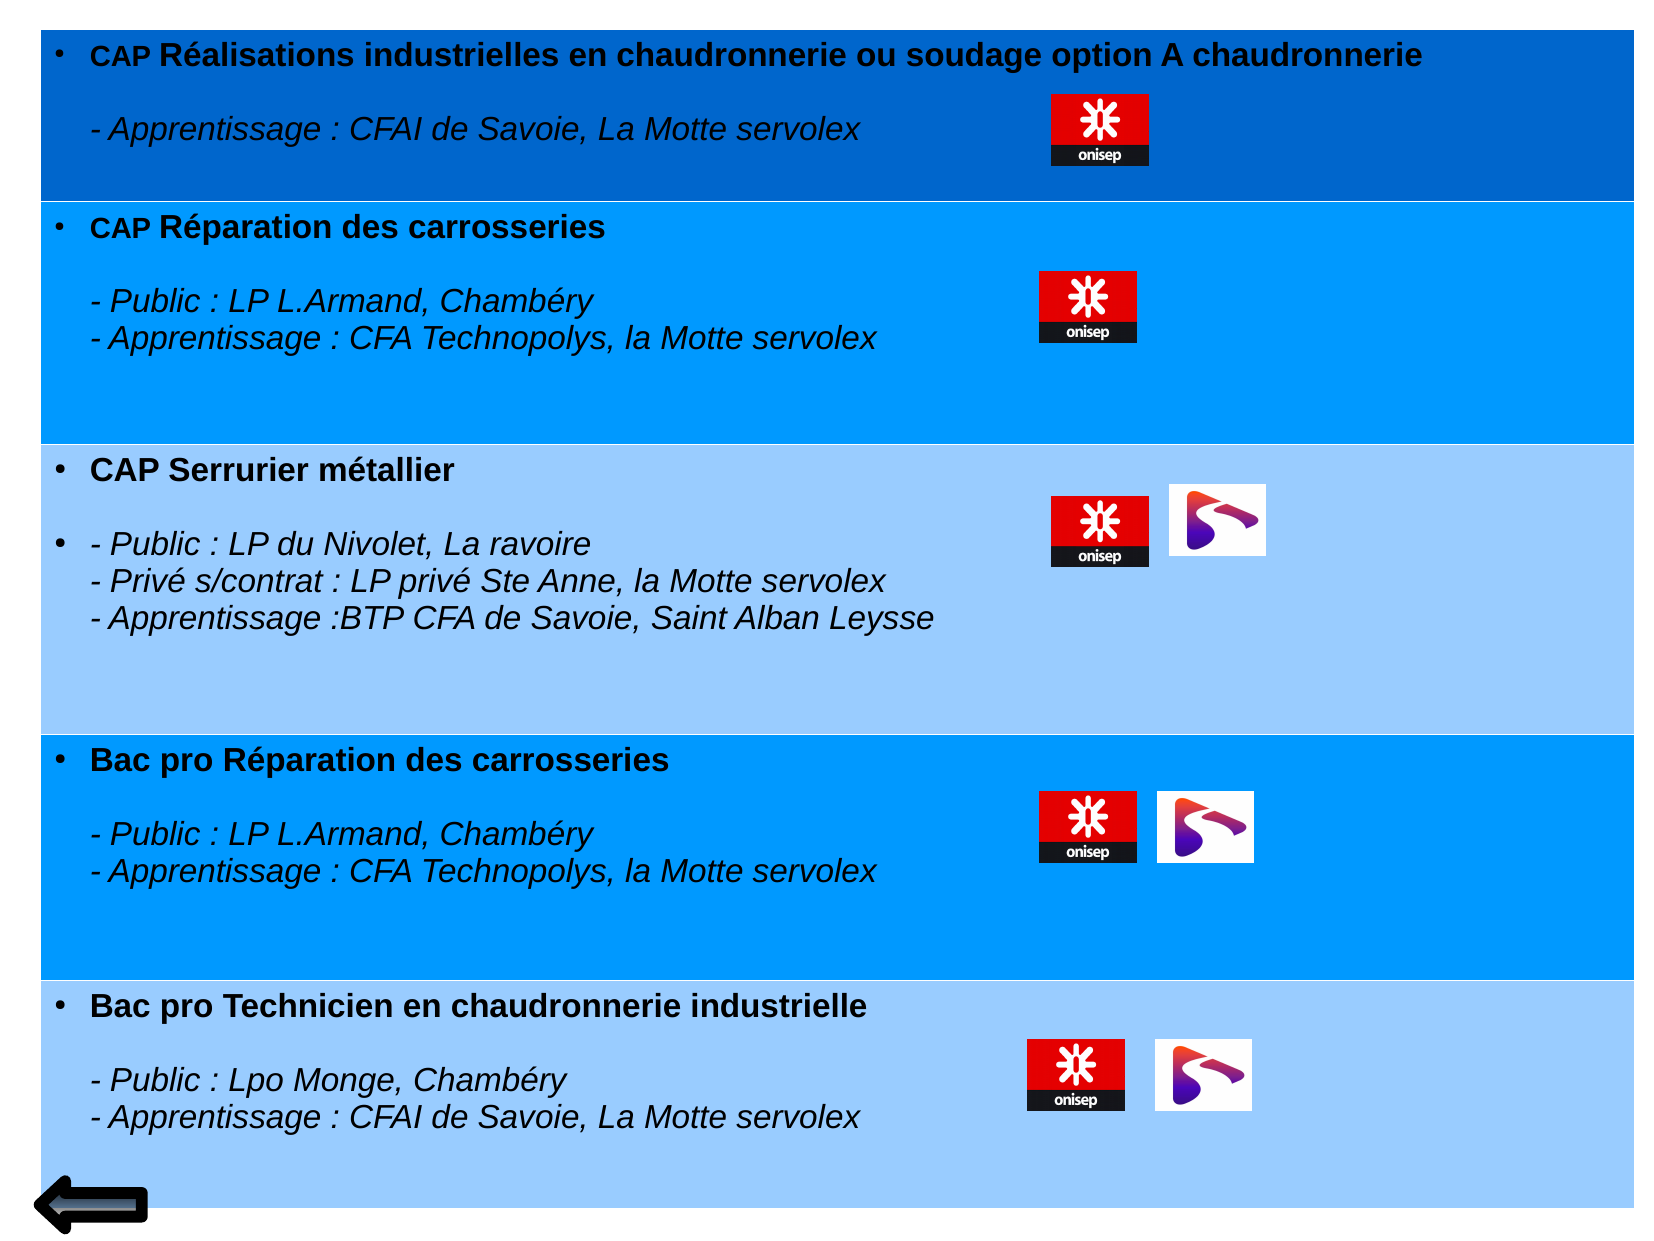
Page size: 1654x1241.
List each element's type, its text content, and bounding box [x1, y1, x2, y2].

picture [1027, 1039, 1125, 1111]
picture [1155, 1039, 1253, 1111]
picture [1157, 791, 1254, 863]
picture [1039, 791, 1137, 863]
table_cell Bac pro Réparation des carrosseries - Public : LP L.Armand, Chambéry - Apprentissage : CFA Technopolys, la Motte servolex [41, 735, 1634, 980]
picture [1051, 496, 1149, 567]
table_cell CAP Réparation des carrosseries - Public : LP L.Armand, Chambéry - Apprentissage : CFA Technopolys, la Motte servolex [41, 202, 1634, 444]
table_header CAP Réalisations industrielles en chaudronnerie ou soudage option A chaudronnerie - Apprentissage : CFAI de Savoie, La Motte servolex [41, 30, 1634, 201]
picture [1051, 94, 1149, 166]
picture [1169, 484, 1266, 556]
picture [1039, 271, 1137, 343]
text_box [54, 1182, 65, 1192]
table_cell Bac pro Technicien en chaudronnerie industrielle - Public : Lpo Monge, Chambéry - Apprentissage : CFAI de Savoie, La Motte servolex [41, 981, 1634, 1208]
table_cell CAP Serrurier métallier - Public : LP du Nivolet, La ravoire - Privé s/contrat : LP privé Ste Anne, la Motte servolex - Apprentissage :BTP CFA de Savoie, Saint Alban Leysse [41, 445, 1634, 734]
